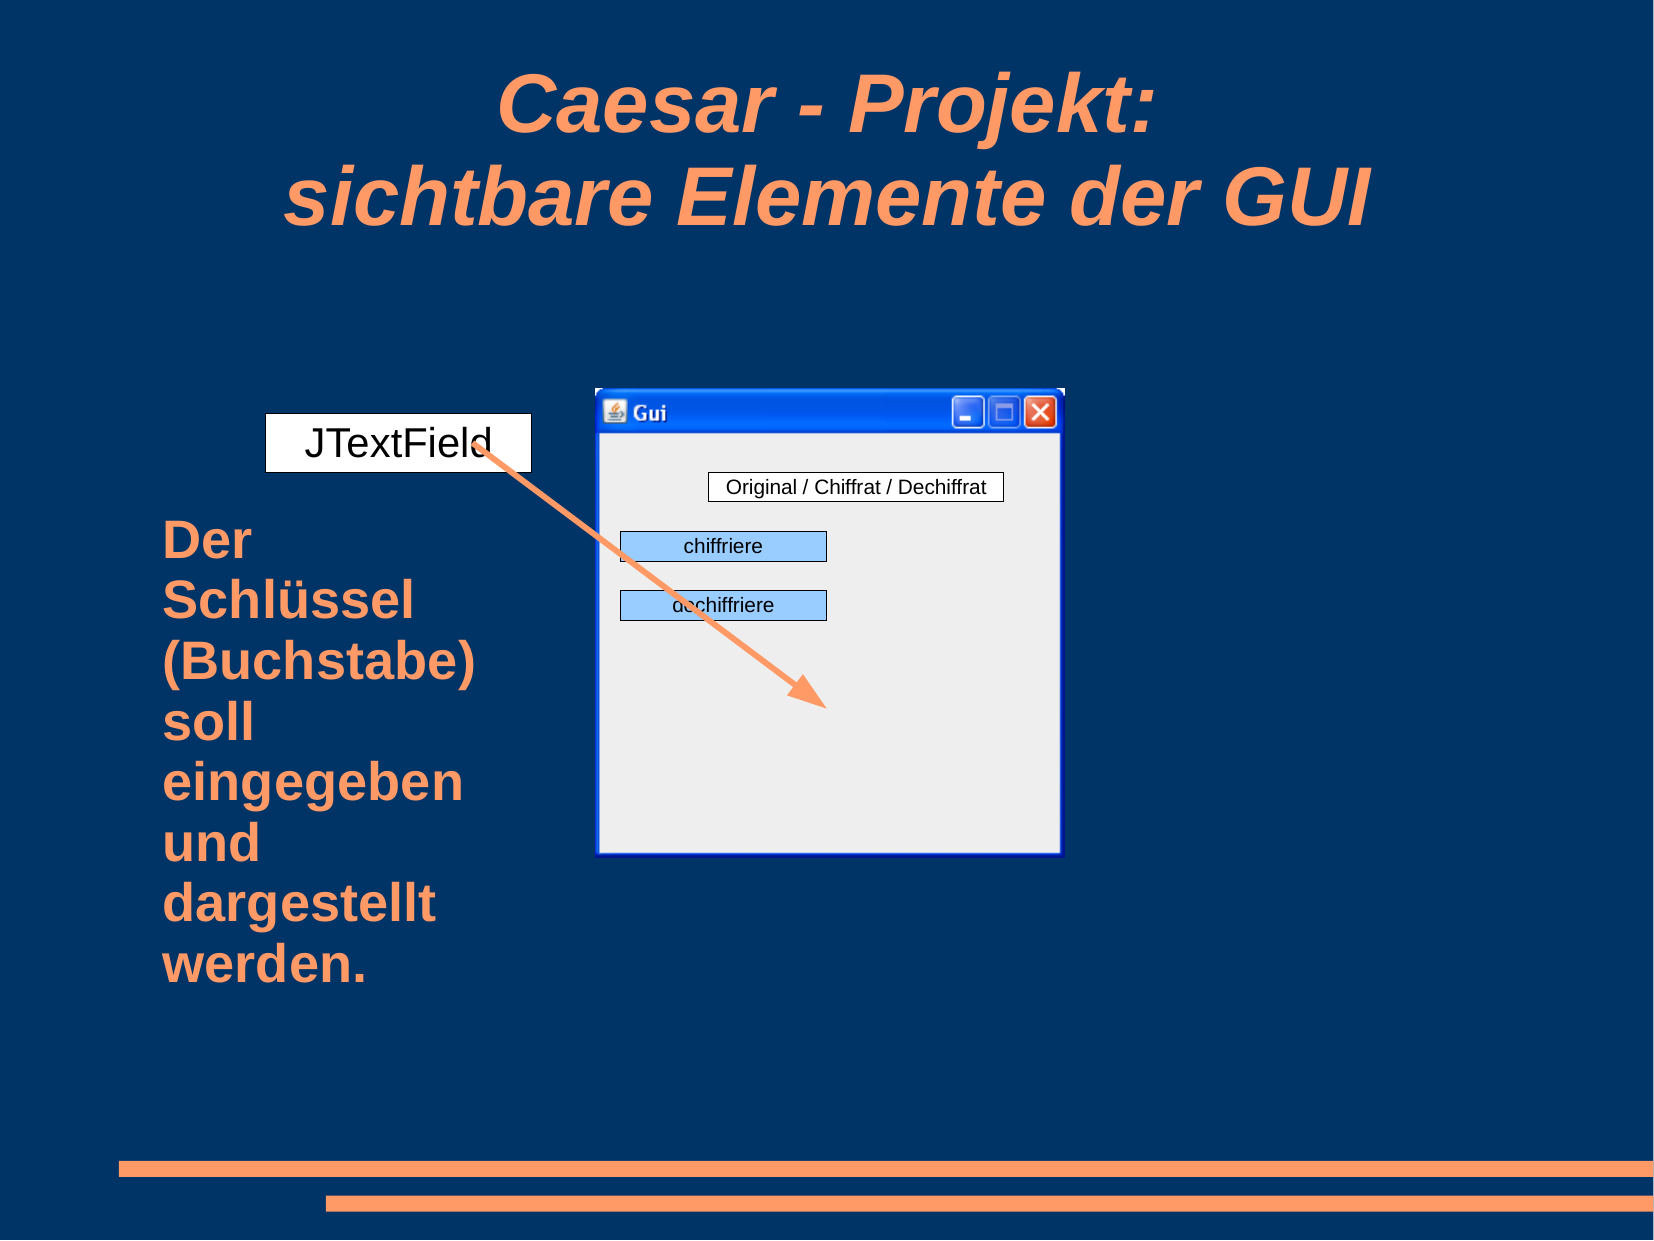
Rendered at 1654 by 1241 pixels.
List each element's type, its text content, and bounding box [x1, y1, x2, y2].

text_box dechiffriere [620, 590, 703, 621]
text_box Der Schlüssel (Buchstabe) soll eingegeben und dargestellt werden. [147, 502, 532, 1013]
title Caesar - Projekt: sichtbare Elemente der GUI [121, 53, 1534, 247]
text_box Original / Chiffrat / Dechiffrat [708, 472, 1004, 502]
text_box JTextField [265, 413, 532, 473]
picture [595, 388, 1065, 858]
text_box chiffriere [620, 531, 827, 562]
text_box dechiffriere [675, 590, 827, 621]
